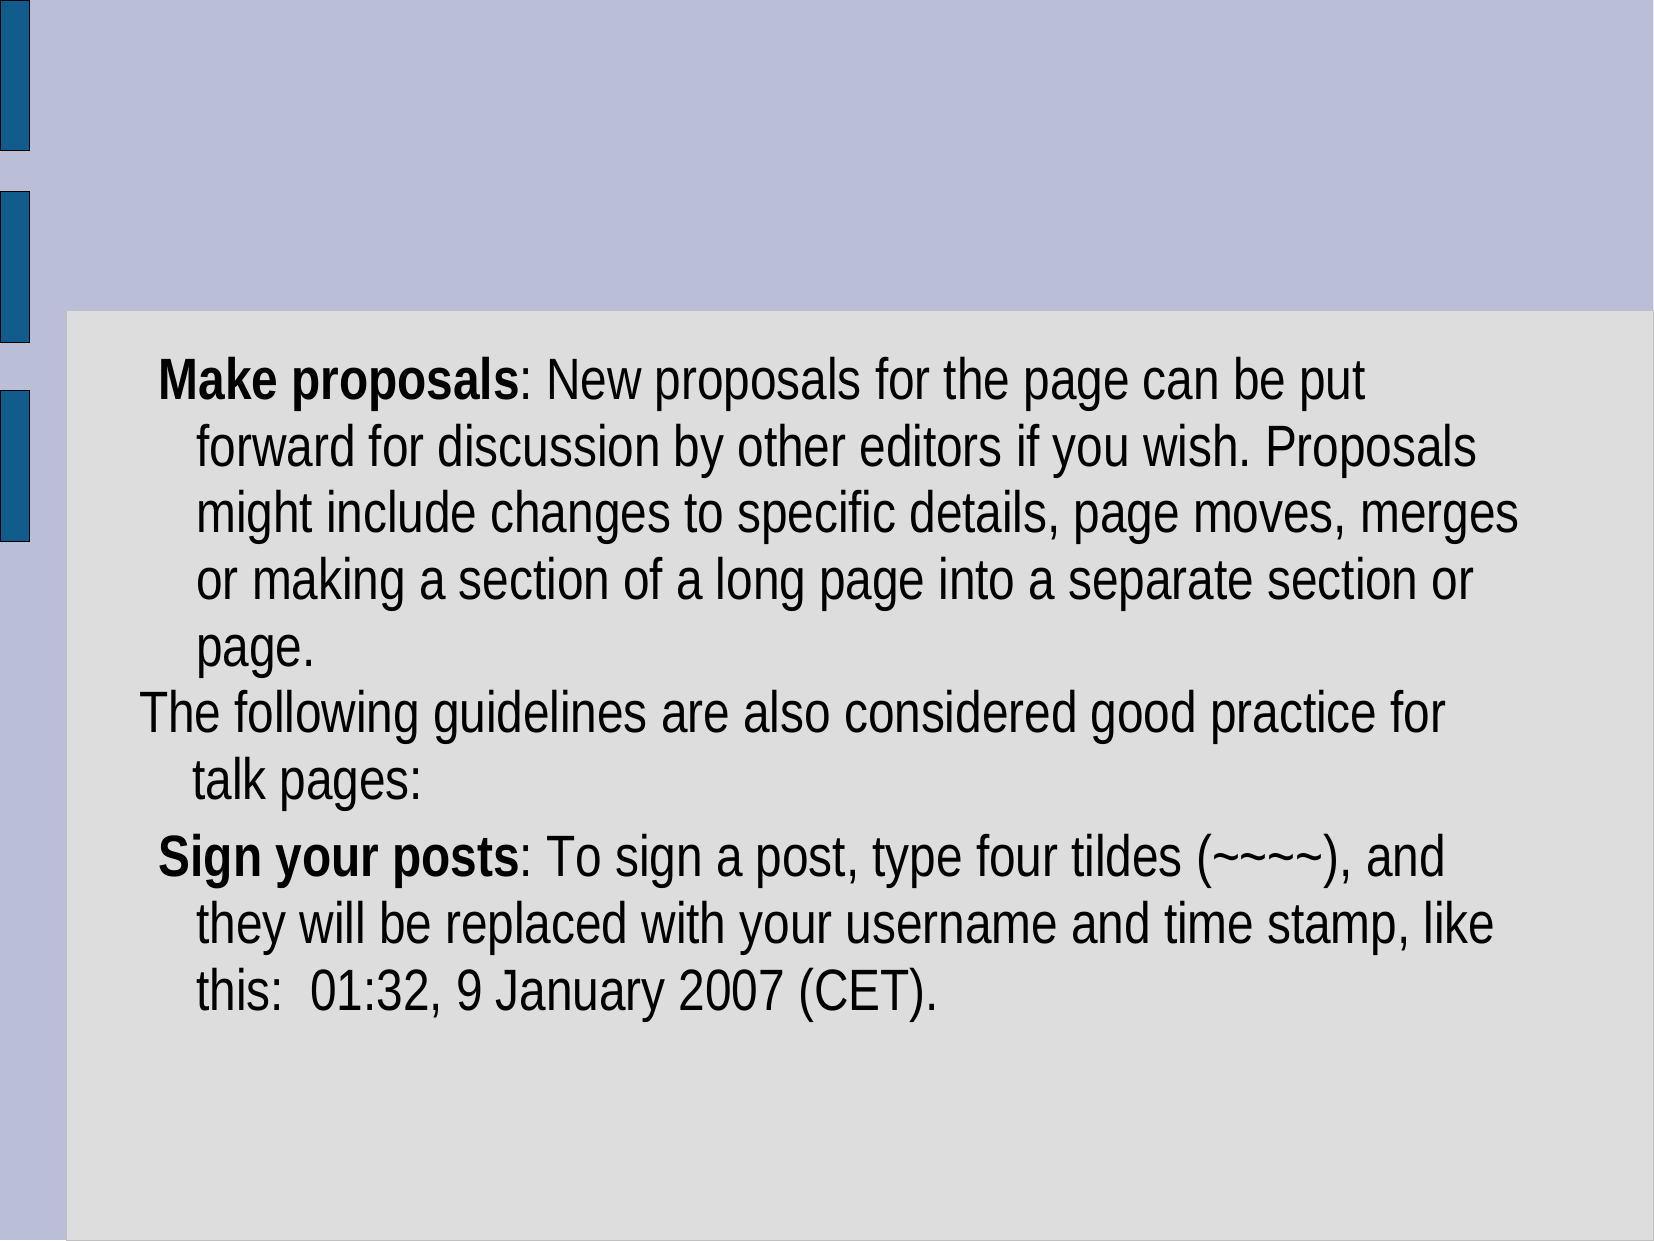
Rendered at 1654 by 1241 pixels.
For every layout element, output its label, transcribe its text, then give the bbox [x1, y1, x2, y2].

list Make proposals: New proposals for the page can be put forward for discussion by other editors if you wish. Proposals might include changes to specific details, page moves, merges or making a section of a long page into a separate section or page. The following guidelines are also considered good practice for talk pages: Sign your posts: To sign a post, type four tildes (~~~~), and they will be replaced with your username and time stamp, like this: 01:32, 9 January 2007 (CET). [121, 344, 1534, 1127]
